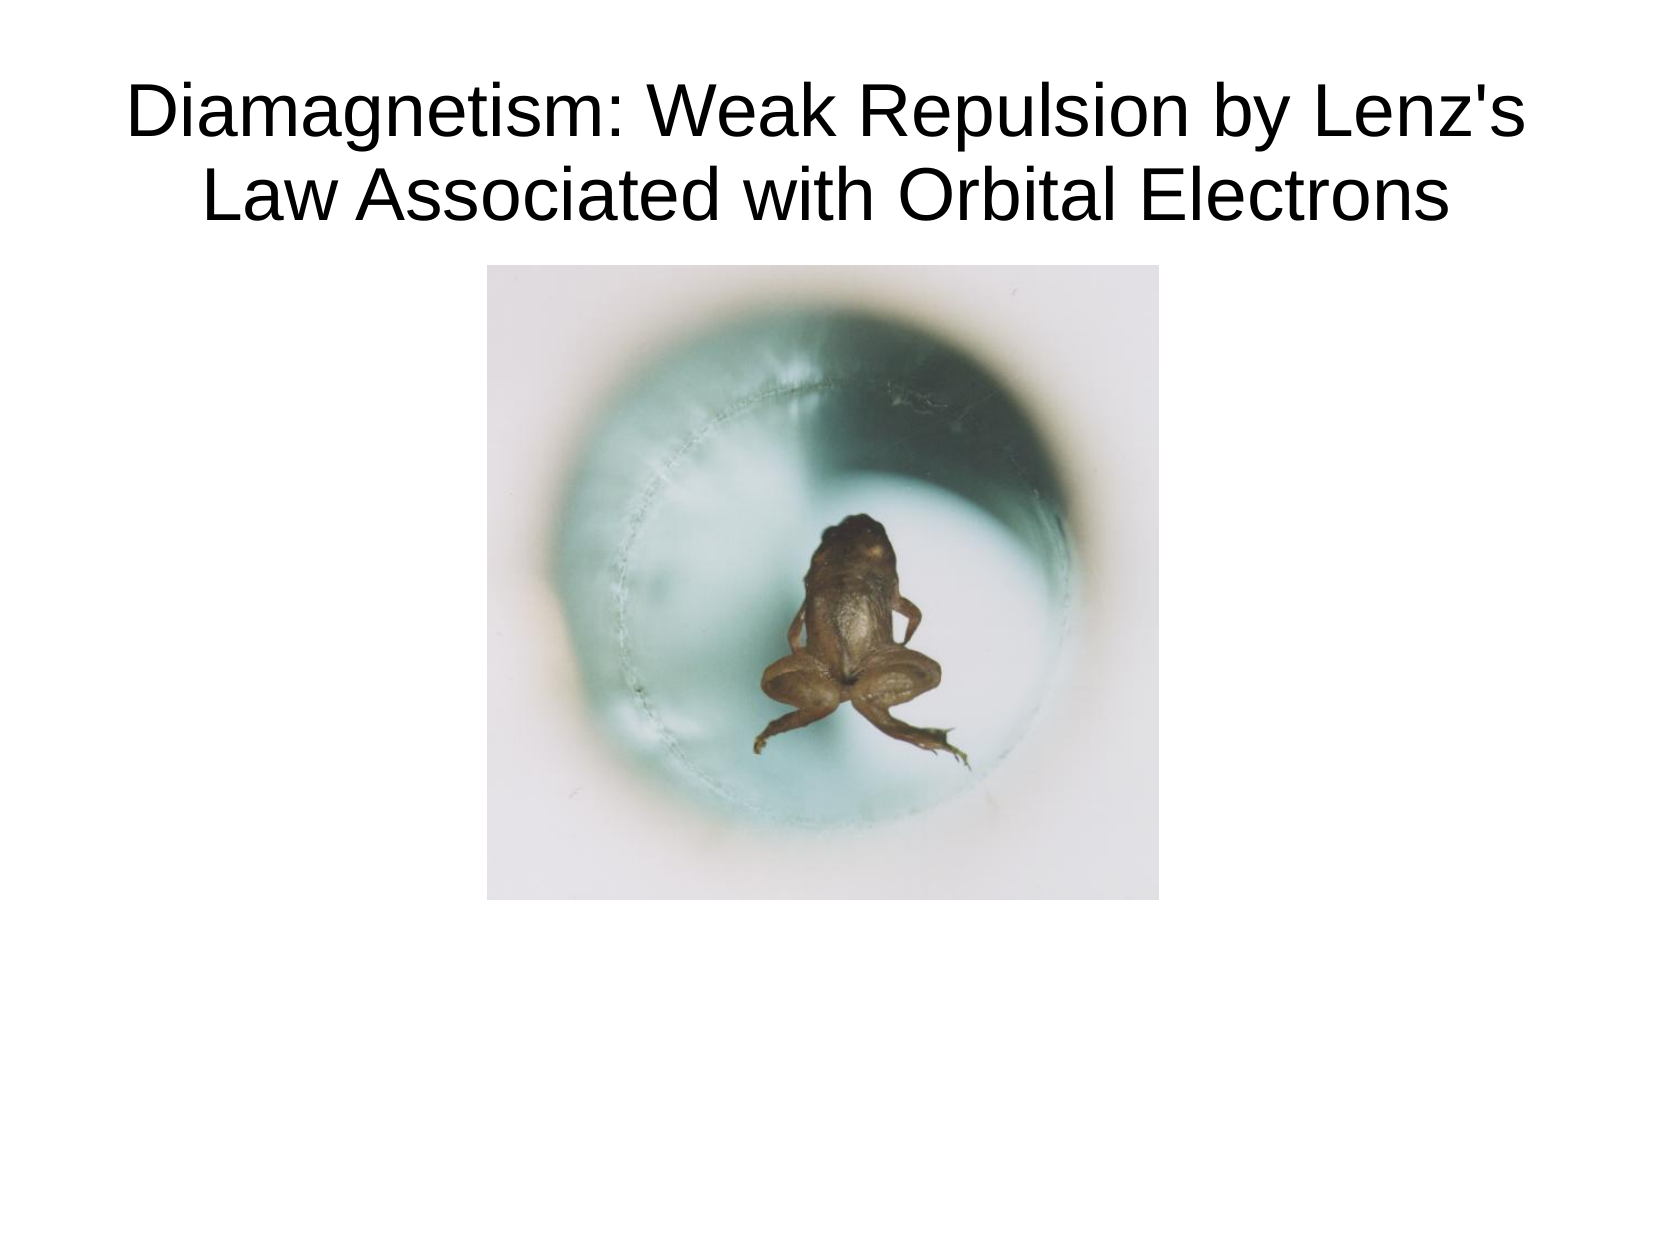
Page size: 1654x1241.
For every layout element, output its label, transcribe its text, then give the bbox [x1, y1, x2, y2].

picture [487, 265, 1159, 901]
title Diamagnetism: Weak Repulsion by Lenz's Law Associated with Orbital Electrons [82, 56, 1571, 250]
